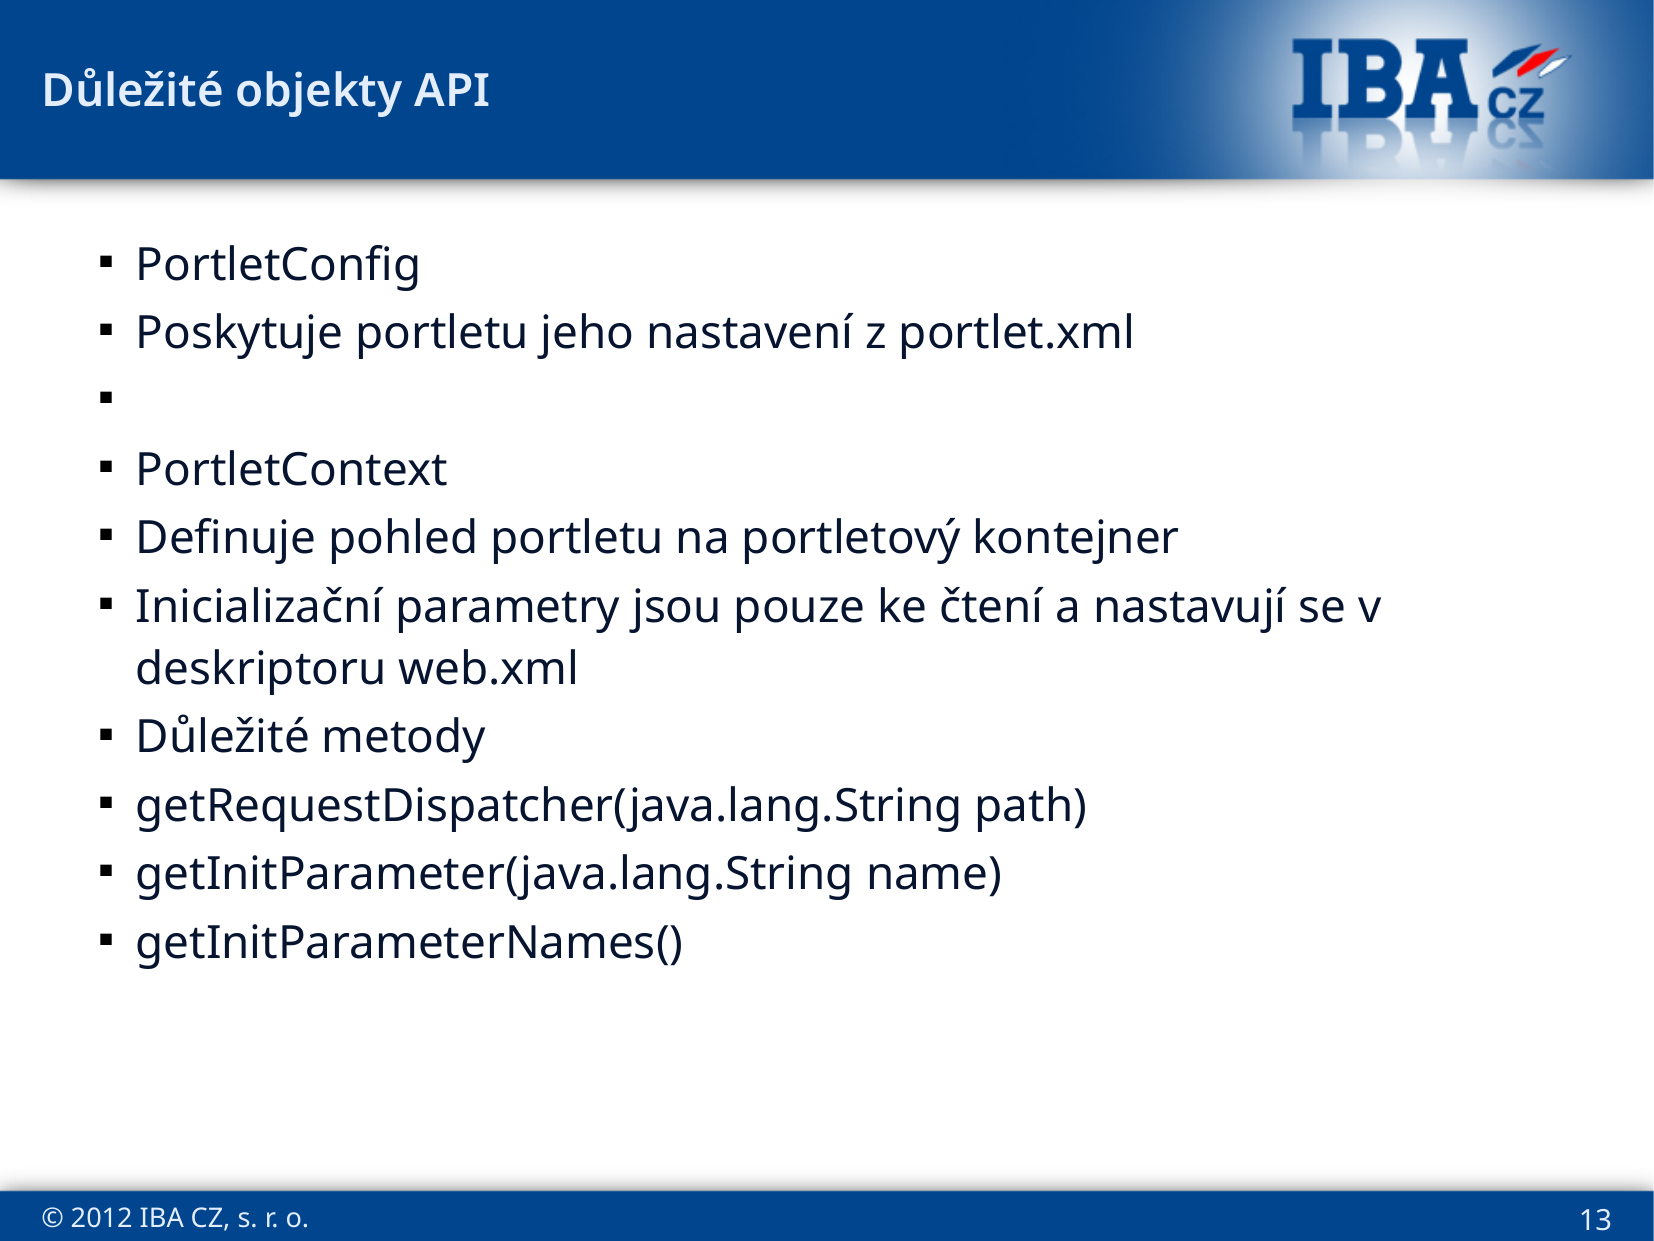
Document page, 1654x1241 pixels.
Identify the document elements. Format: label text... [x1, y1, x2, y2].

picture [0, 0, 1654, 1241]
list PortletConfig Poskytuje portletu jeho nastavení z portlet.xml PortletContext Definuje pohled portletu na portletový kontejner Inicializační parametry jsou pouze ke čtení a nastavují se v deskriptoru web.xml Důležité metody getRequestDispatcher(java.lang.String path) getInitParameter(java.lang.String name) getInitParameterNames() [82, 231, 1571, 1137]
title Důležité objekty API [41, 7, 1105, 170]
